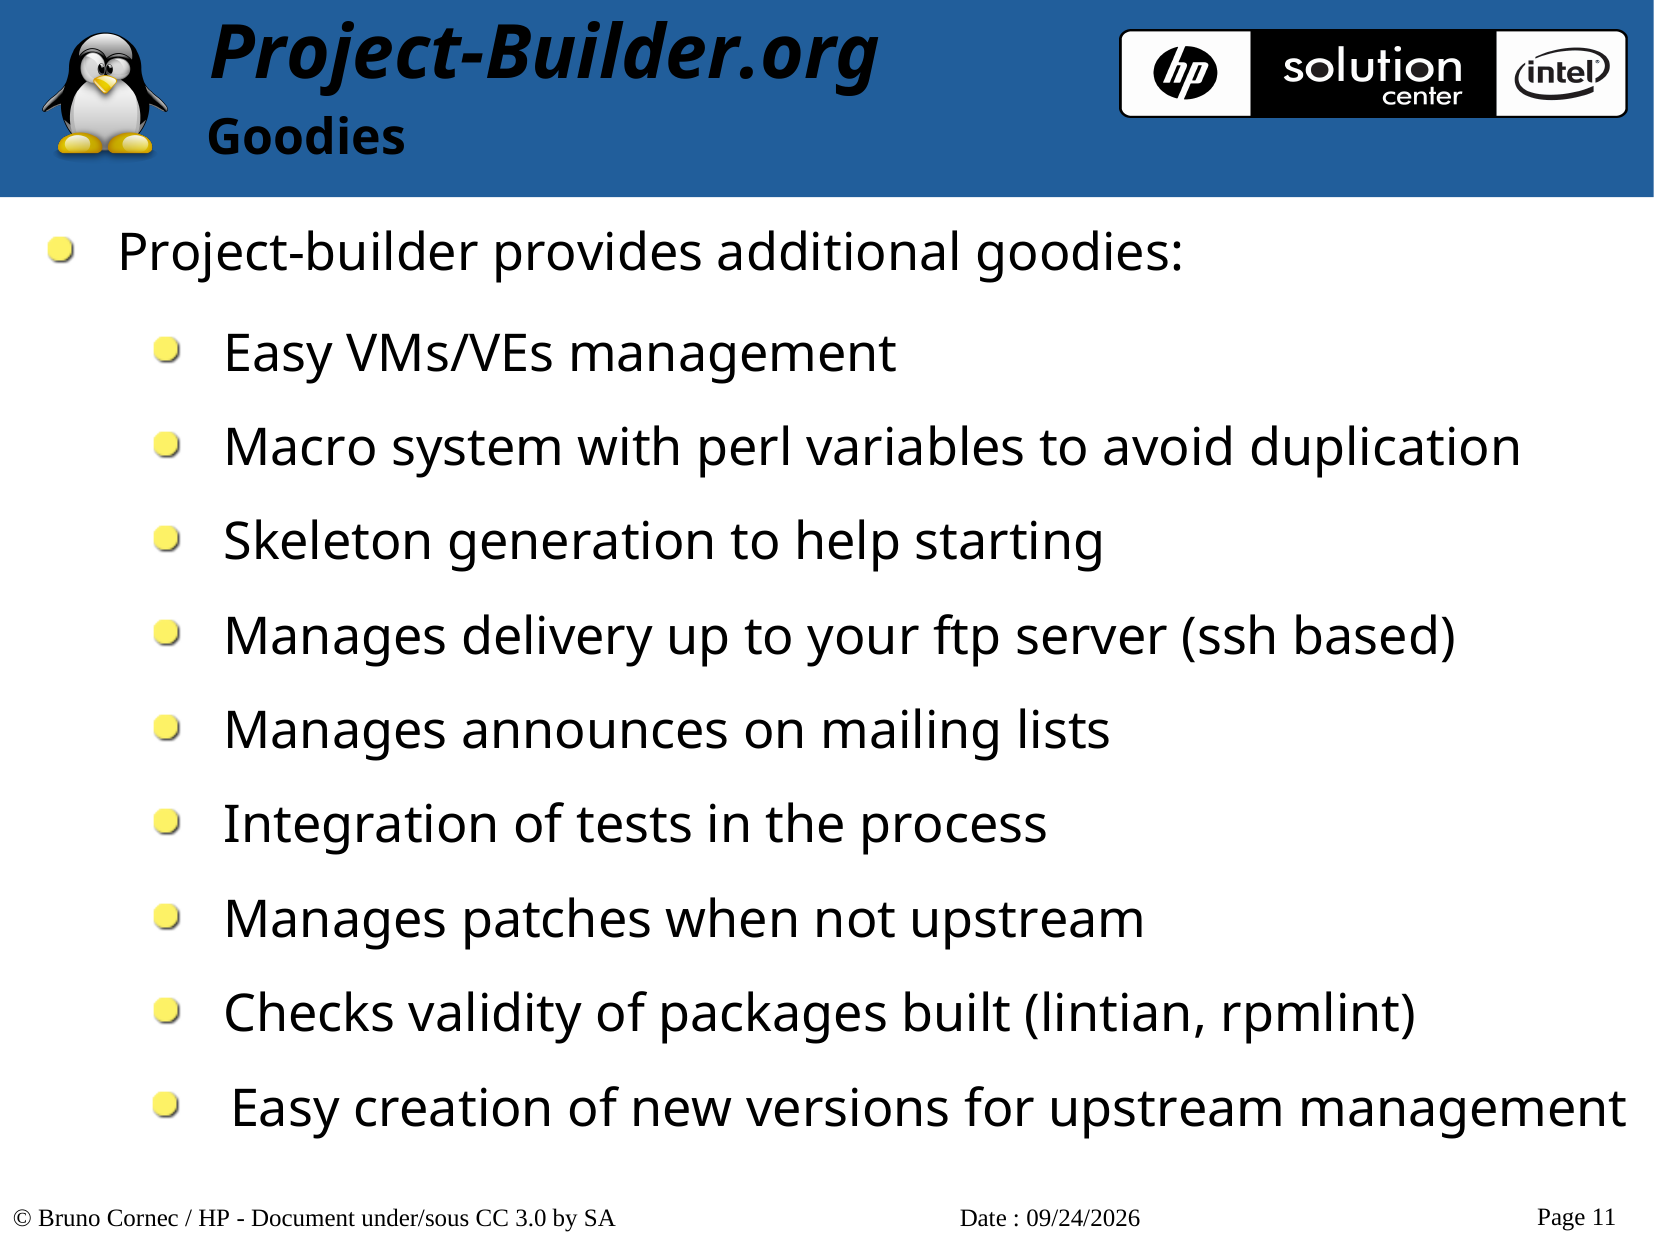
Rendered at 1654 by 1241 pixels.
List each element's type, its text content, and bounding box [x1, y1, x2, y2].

picture [151, 1101, 182, 1121]
picture [42, 29, 168, 167]
picture [1119, 29, 1628, 118]
title Goodies [206, 56, 1121, 218]
list Project-builder provides additional goodies: Easy VMs/VEs management Macro system with perl variables to avoid duplication Skeleton generation to help starting Manages delivery up to your ftp server (ssh based) Manages announces on mailing lists Integration of tests in the process Manages patches when not upstream Checks validity of packages built (lintian, rpmlint) Easy creation of new versions for upstream management [34, 215, 1642, 1101]
